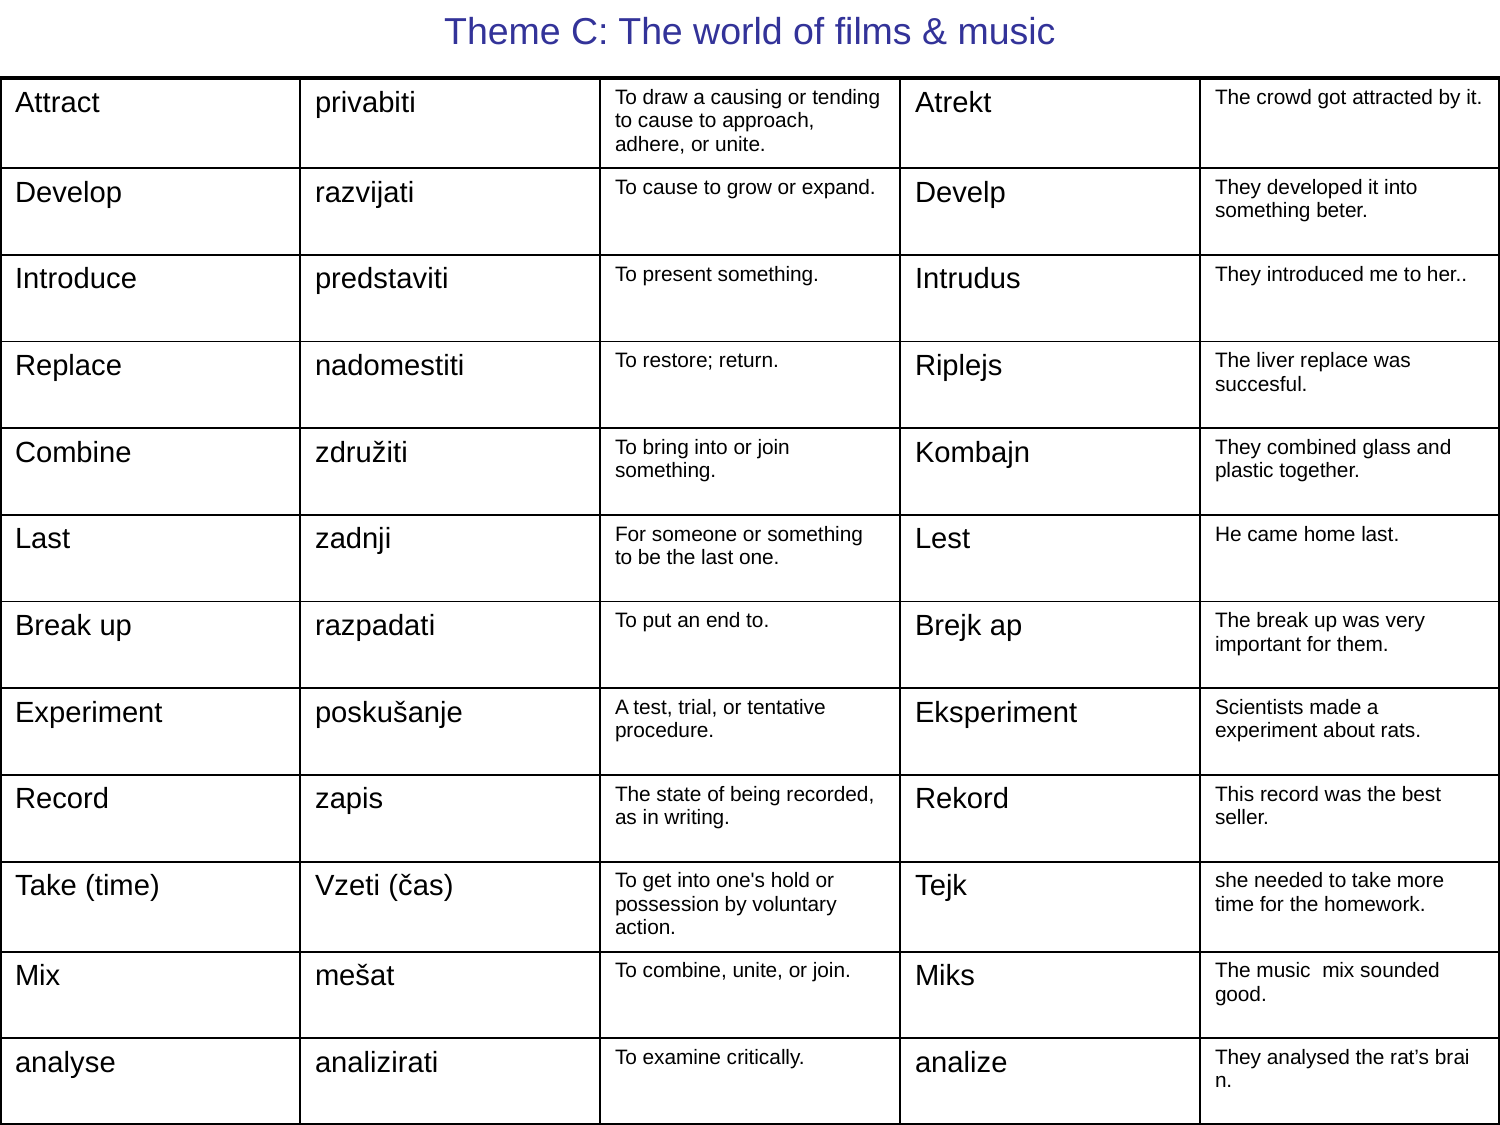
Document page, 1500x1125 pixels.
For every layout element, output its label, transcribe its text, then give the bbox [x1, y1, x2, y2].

table_cell nadomestiti [301, 342, 599, 427]
table_cell They introduced me to her.. [1201, 256, 1498, 341]
table_cell Kombajn [901, 429, 1199, 514]
table_cell poskušanje [301, 689, 599, 774]
table_cell To present something. [601, 256, 899, 341]
table_cell The break up was very important for them. [1201, 602, 1498, 687]
table_cell This record was the best seller. [1201, 776, 1498, 861]
table_cell Lest [901, 516, 1199, 601]
table_cell Combine [2, 429, 299, 514]
table_header The crowd got attracted by it. [1201, 80, 1498, 167]
text_box Theme C: The world of films & music [0, 0, 1500, 60]
table_cell Scientists made a experiment about rats. [1201, 689, 1498, 774]
table_cell she needed to take more time for the homework. [1201, 863, 1498, 951]
table_cell A test, trial, or tentative procedure. [601, 689, 899, 774]
table_cell They developed it into something beter. [1201, 169, 1498, 254]
table_cell razvijati [301, 169, 599, 254]
table_cell Intrudus [901, 256, 1199, 341]
table_cell Rekord [901, 776, 1199, 861]
table_cell Brejk ap [901, 602, 1199, 687]
table_cell analize [901, 1039, 1199, 1123]
table_cell analyse [2, 1039, 299, 1123]
table_cell Replace [2, 342, 299, 427]
table_cell To cause to grow or expand. [601, 169, 899, 254]
table_header To draw a causing or tending to cause to approach, adhere, or unite. [601, 80, 899, 167]
table_cell Mix [2, 953, 299, 1037]
table_cell Experiment [2, 689, 299, 774]
table_cell To bring into or join something. [601, 429, 899, 514]
table_cell Tejk [901, 863, 1199, 951]
table_cell For someone or something to be the last one. [601, 516, 899, 601]
table_cell Miks [901, 953, 1199, 1037]
table_cell To get into one's hold or possession by voluntary action. [601, 863, 899, 951]
table_cell Record [2, 776, 299, 861]
table_cell Take (time) [2, 863, 299, 951]
table_cell The liver replace was succesful. [1201, 342, 1498, 427]
table_cell Break up [2, 602, 299, 687]
table_cell mešat [301, 953, 599, 1037]
table_cell razpadati [301, 602, 599, 687]
table_header privabiti [301, 80, 599, 167]
table_cell To put an end to. [601, 602, 899, 687]
table_cell Eksperiment [901, 689, 1199, 774]
table_cell He came home last. [1201, 516, 1498, 601]
table_cell To restore; return. [601, 342, 899, 427]
table_cell analizirati [301, 1039, 599, 1123]
table_cell Riplejs [901, 342, 1199, 427]
table_header Attract [2, 80, 299, 167]
table_cell Vzeti (čas) [301, 863, 599, 951]
table_cell To examine critically. [601, 1039, 899, 1123]
table_header Atrekt [901, 80, 1199, 167]
table_cell They analysed the rat’s brai n. [1201, 1039, 1498, 1123]
table_cell zadnji [301, 516, 599, 601]
table_cell zapis [301, 776, 599, 861]
table_cell The music mix sounded good. [1201, 953, 1498, 1037]
table_cell The state of being recorded, as in writing. [601, 776, 899, 861]
table_cell Last [2, 516, 299, 601]
table_cell združiti [301, 429, 599, 514]
table_cell predstaviti [301, 256, 599, 341]
table_cell Develp [901, 169, 1199, 254]
table_cell Develop [2, 169, 299, 254]
table_cell They combined glass and plastic together. [1201, 429, 1498, 514]
table_cell Introduce [2, 256, 299, 341]
table_cell To combine, unite, or join. [601, 953, 899, 1037]
